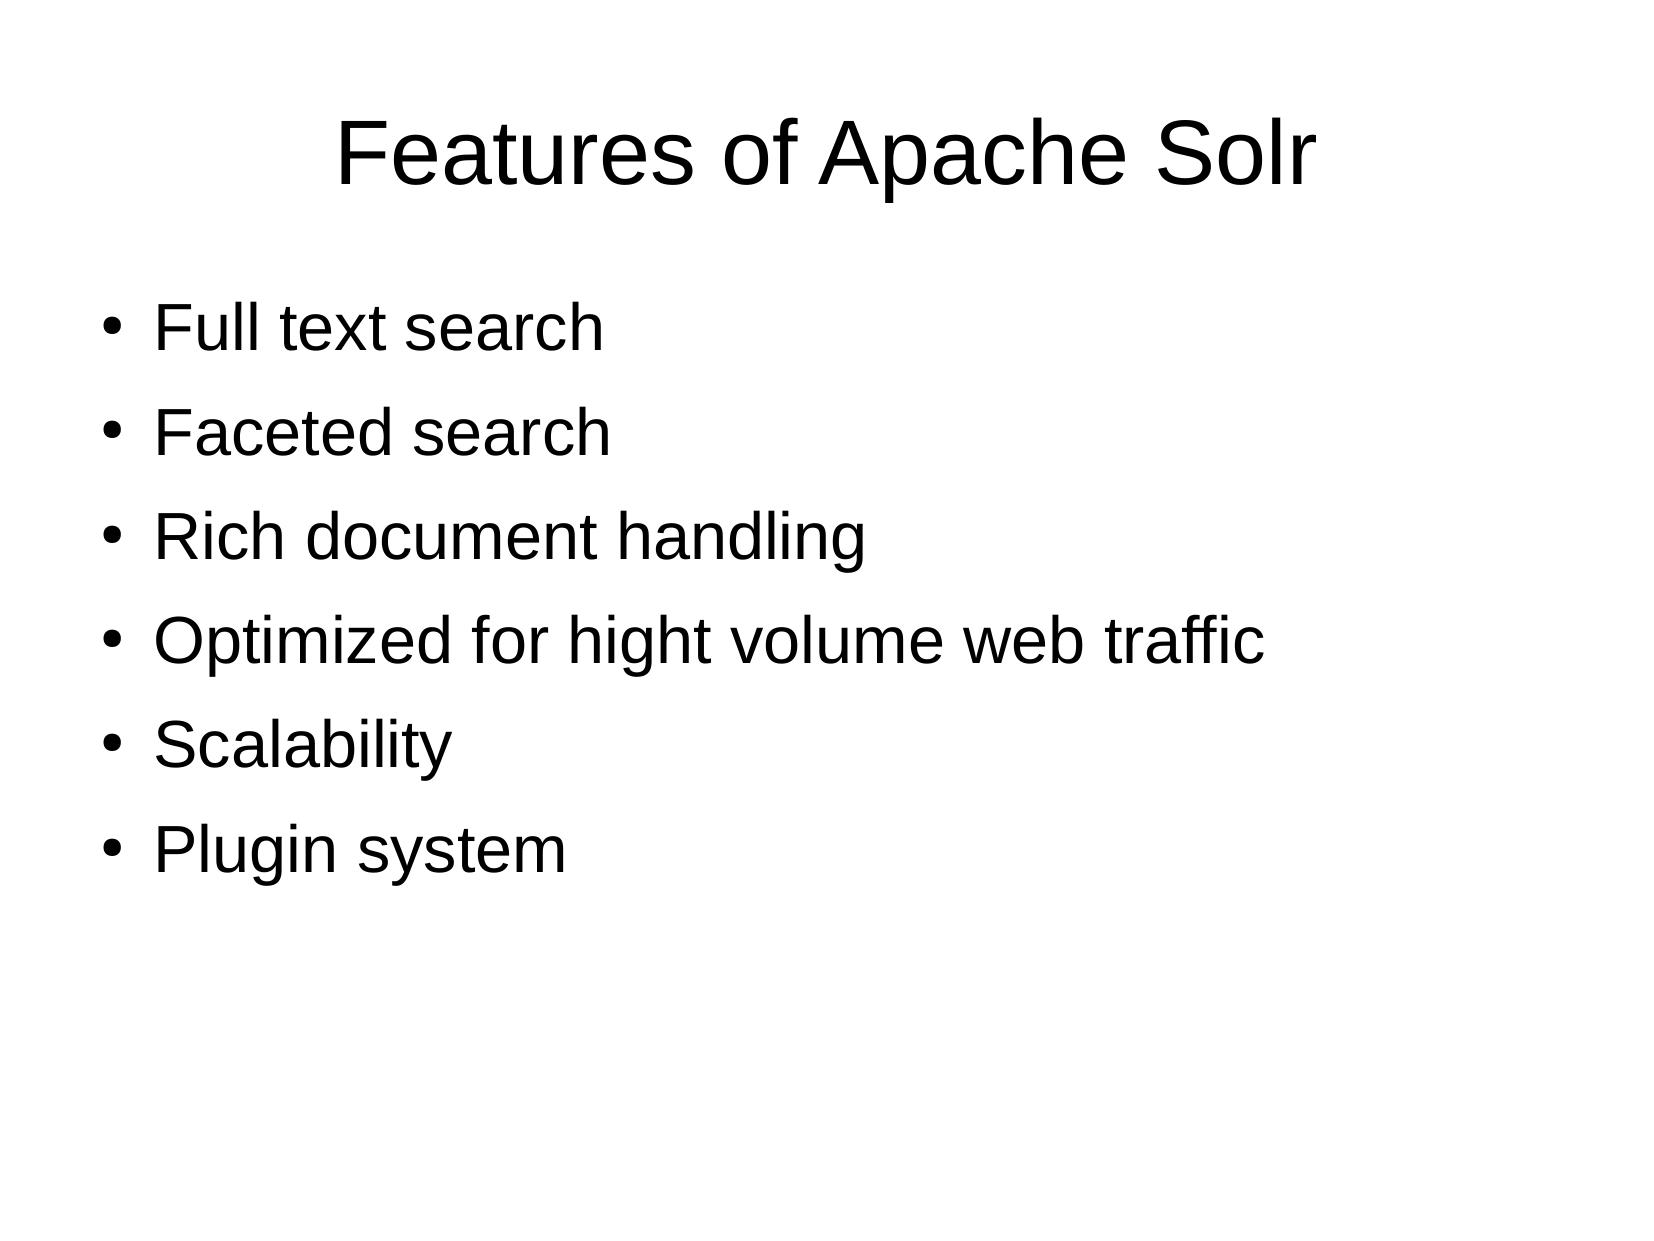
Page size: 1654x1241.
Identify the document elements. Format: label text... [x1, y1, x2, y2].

list Full text search Faceted search Rich document handling Optimized for hight volume web traffic Scalability Plugin system [82, 290, 1571, 1109]
title Features of Apache Solr [82, 49, 1571, 257]
